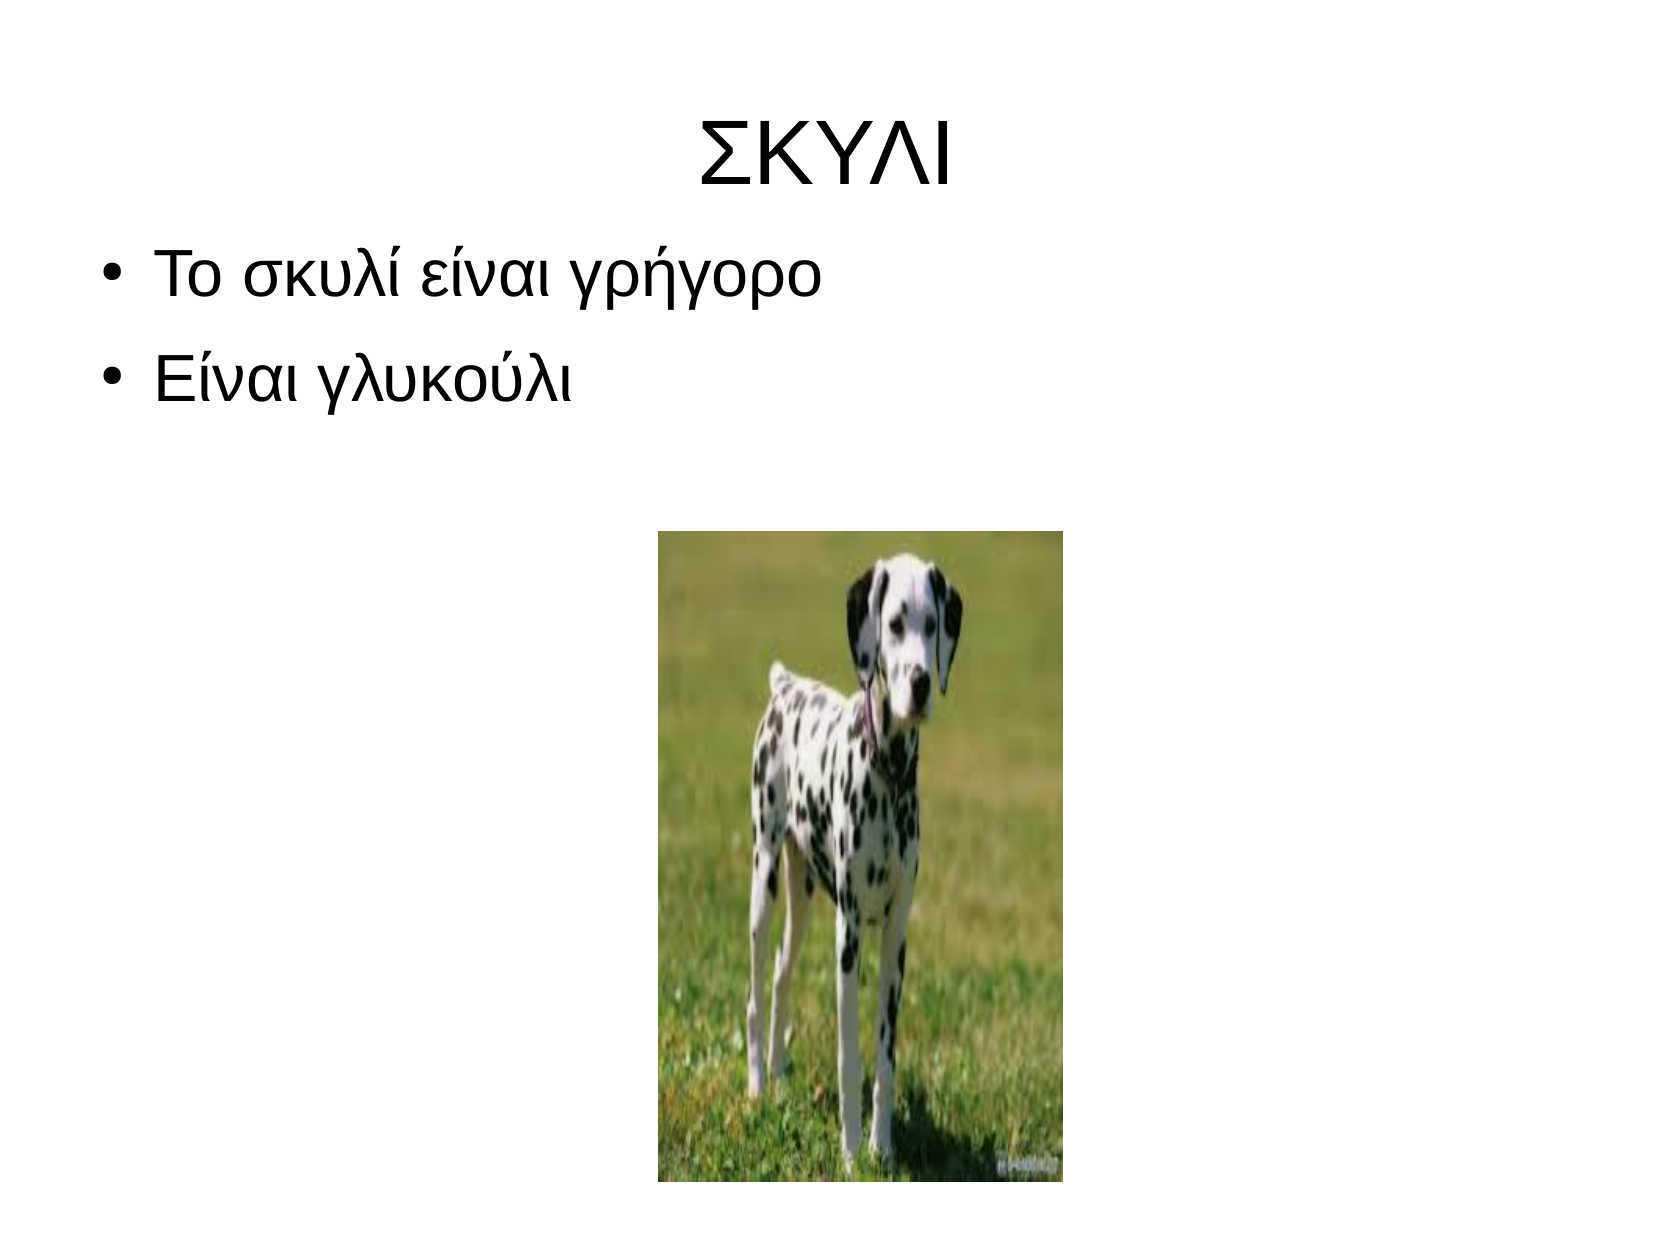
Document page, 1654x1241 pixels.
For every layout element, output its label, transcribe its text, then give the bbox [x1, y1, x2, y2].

picture [658, 531, 1063, 1182]
title ΣΚΥΛΙ [82, 49, 1571, 236]
list Το σκυλί είναι γρήγορο Είναι γλυκούλι [82, 236, 1571, 1109]
